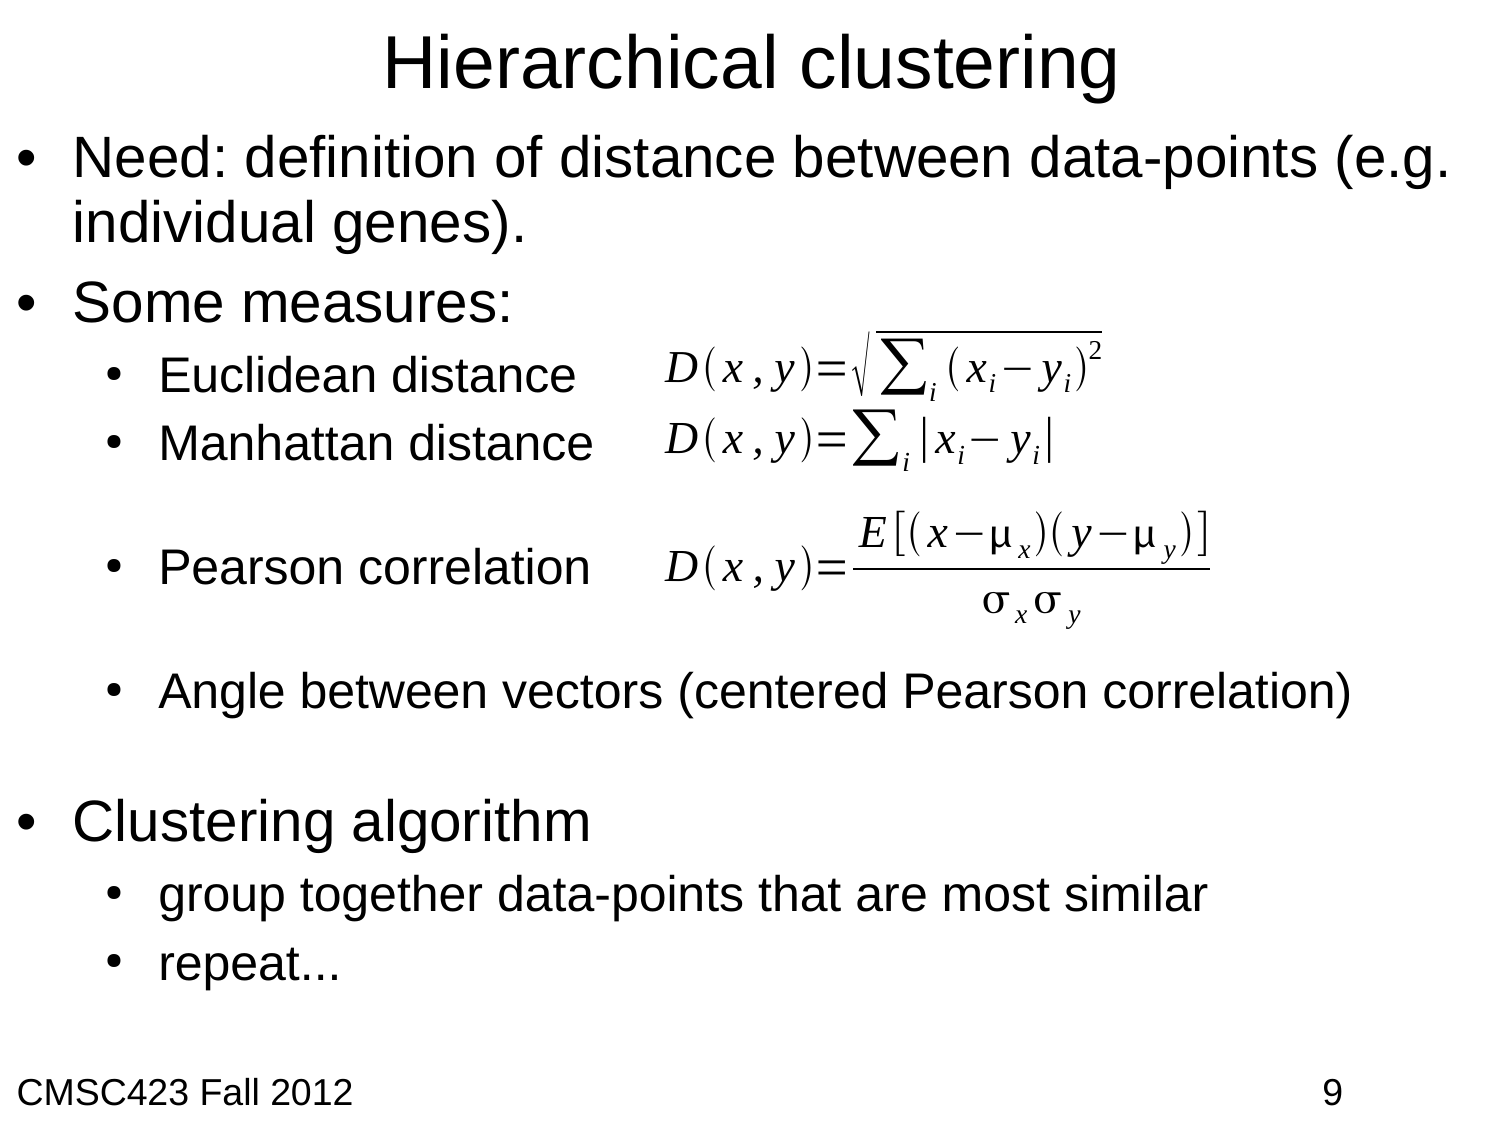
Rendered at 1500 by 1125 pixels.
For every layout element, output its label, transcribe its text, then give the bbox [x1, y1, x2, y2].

title Hierarchical clustering [19, 17, 1485, 108]
chart [655, 329, 1109, 480]
chart [655, 506, 1219, 631]
list Need: definition of distance between data-points (e.g. individual genes). Some measures: Euclidean distance Manhattan distance Pearson correlation Angle between vectors (centered Pearson correlation) Clustering algorithm group together data-points that are most similar repeat... [16, 124, 1485, 1057]
